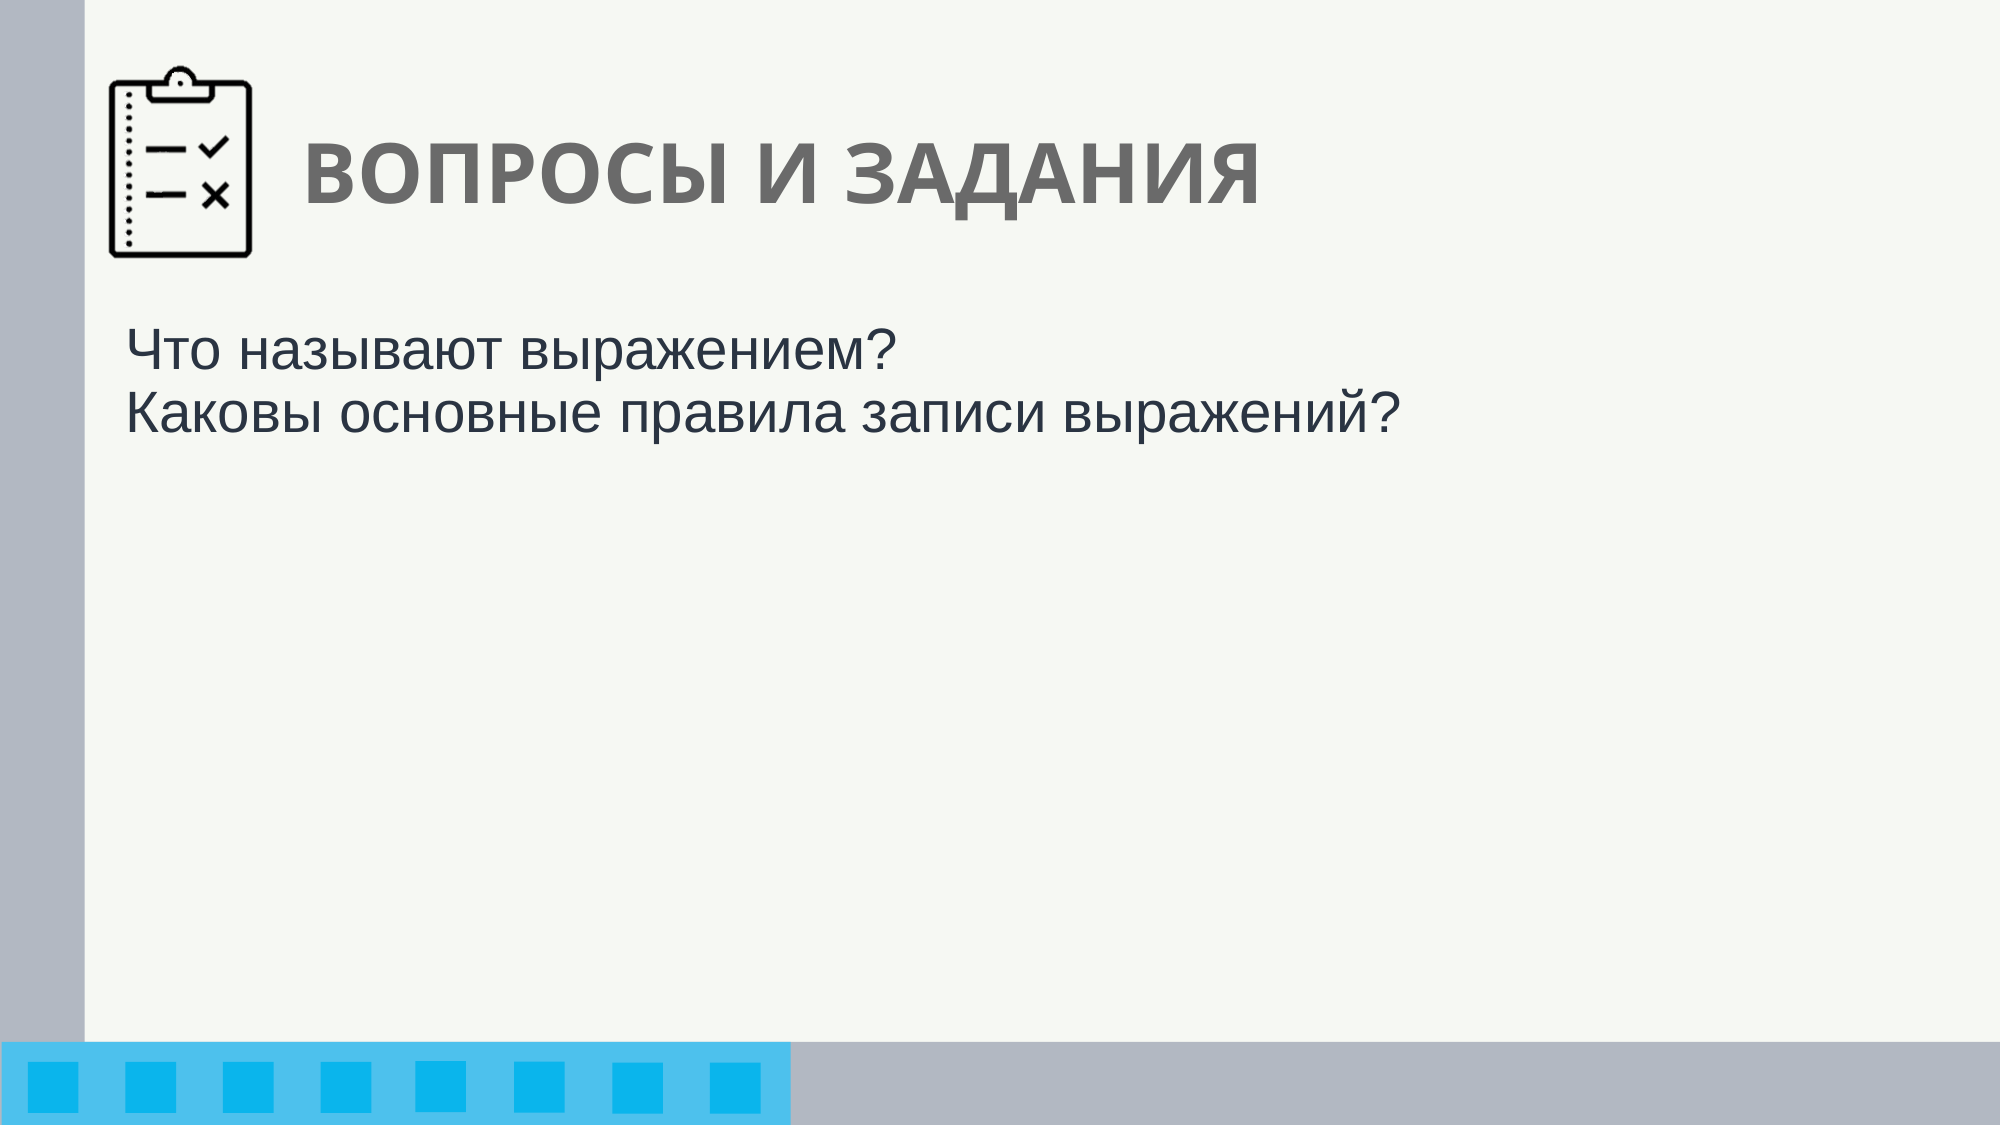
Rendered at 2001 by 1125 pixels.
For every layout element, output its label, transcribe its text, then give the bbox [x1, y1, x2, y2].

title ВОПРОСЫ И ЗАДАНИЯ [285, 67, 1892, 286]
list Что называют выражением? Каковы основные правила записи выражений? [110, 311, 1892, 1058]
picture [85, 54, 286, 286]
